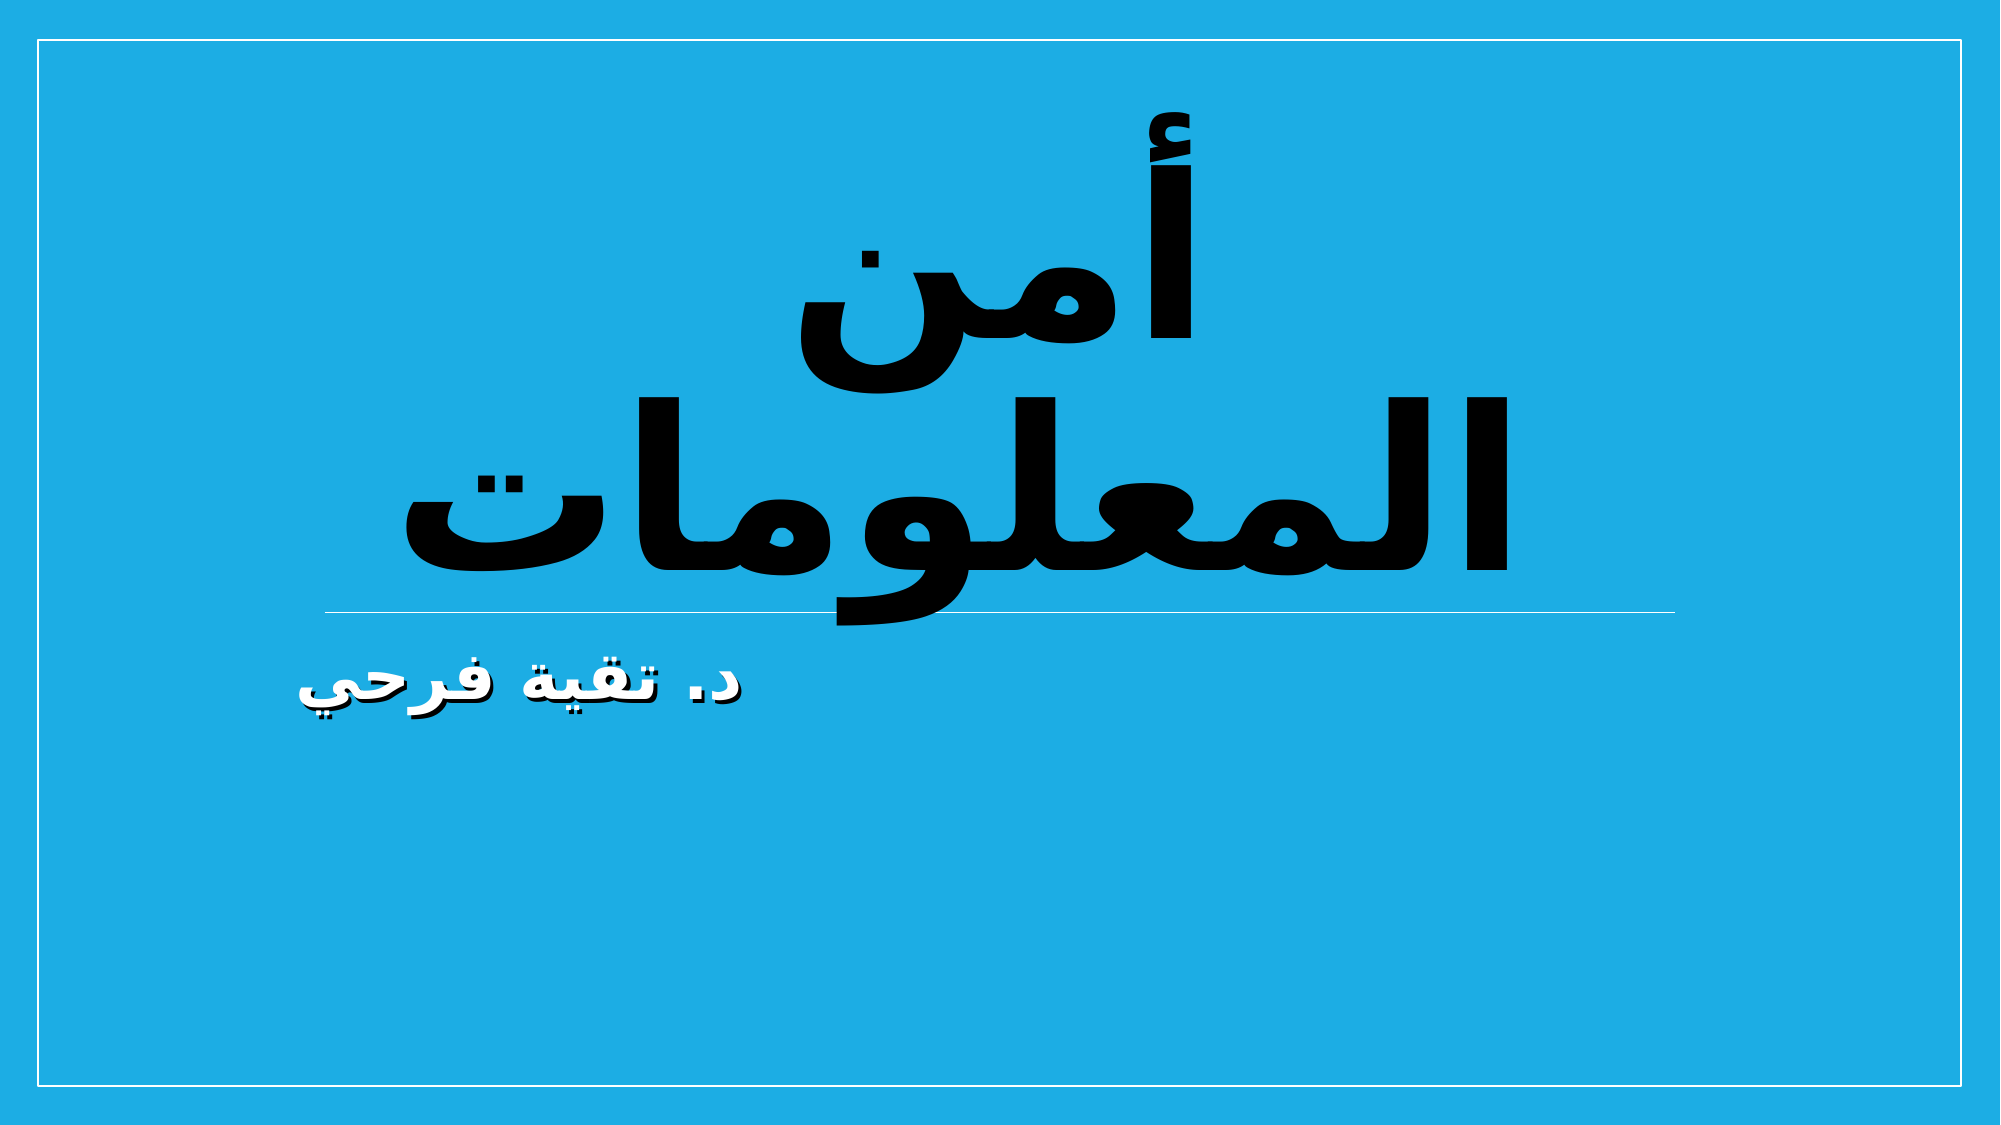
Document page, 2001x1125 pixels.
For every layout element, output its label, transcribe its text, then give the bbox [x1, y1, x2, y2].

title أمن المعلومات [182, 144, 1818, 625]
subtitle د. تقية فرحي [280, 634, 1719, 863]
